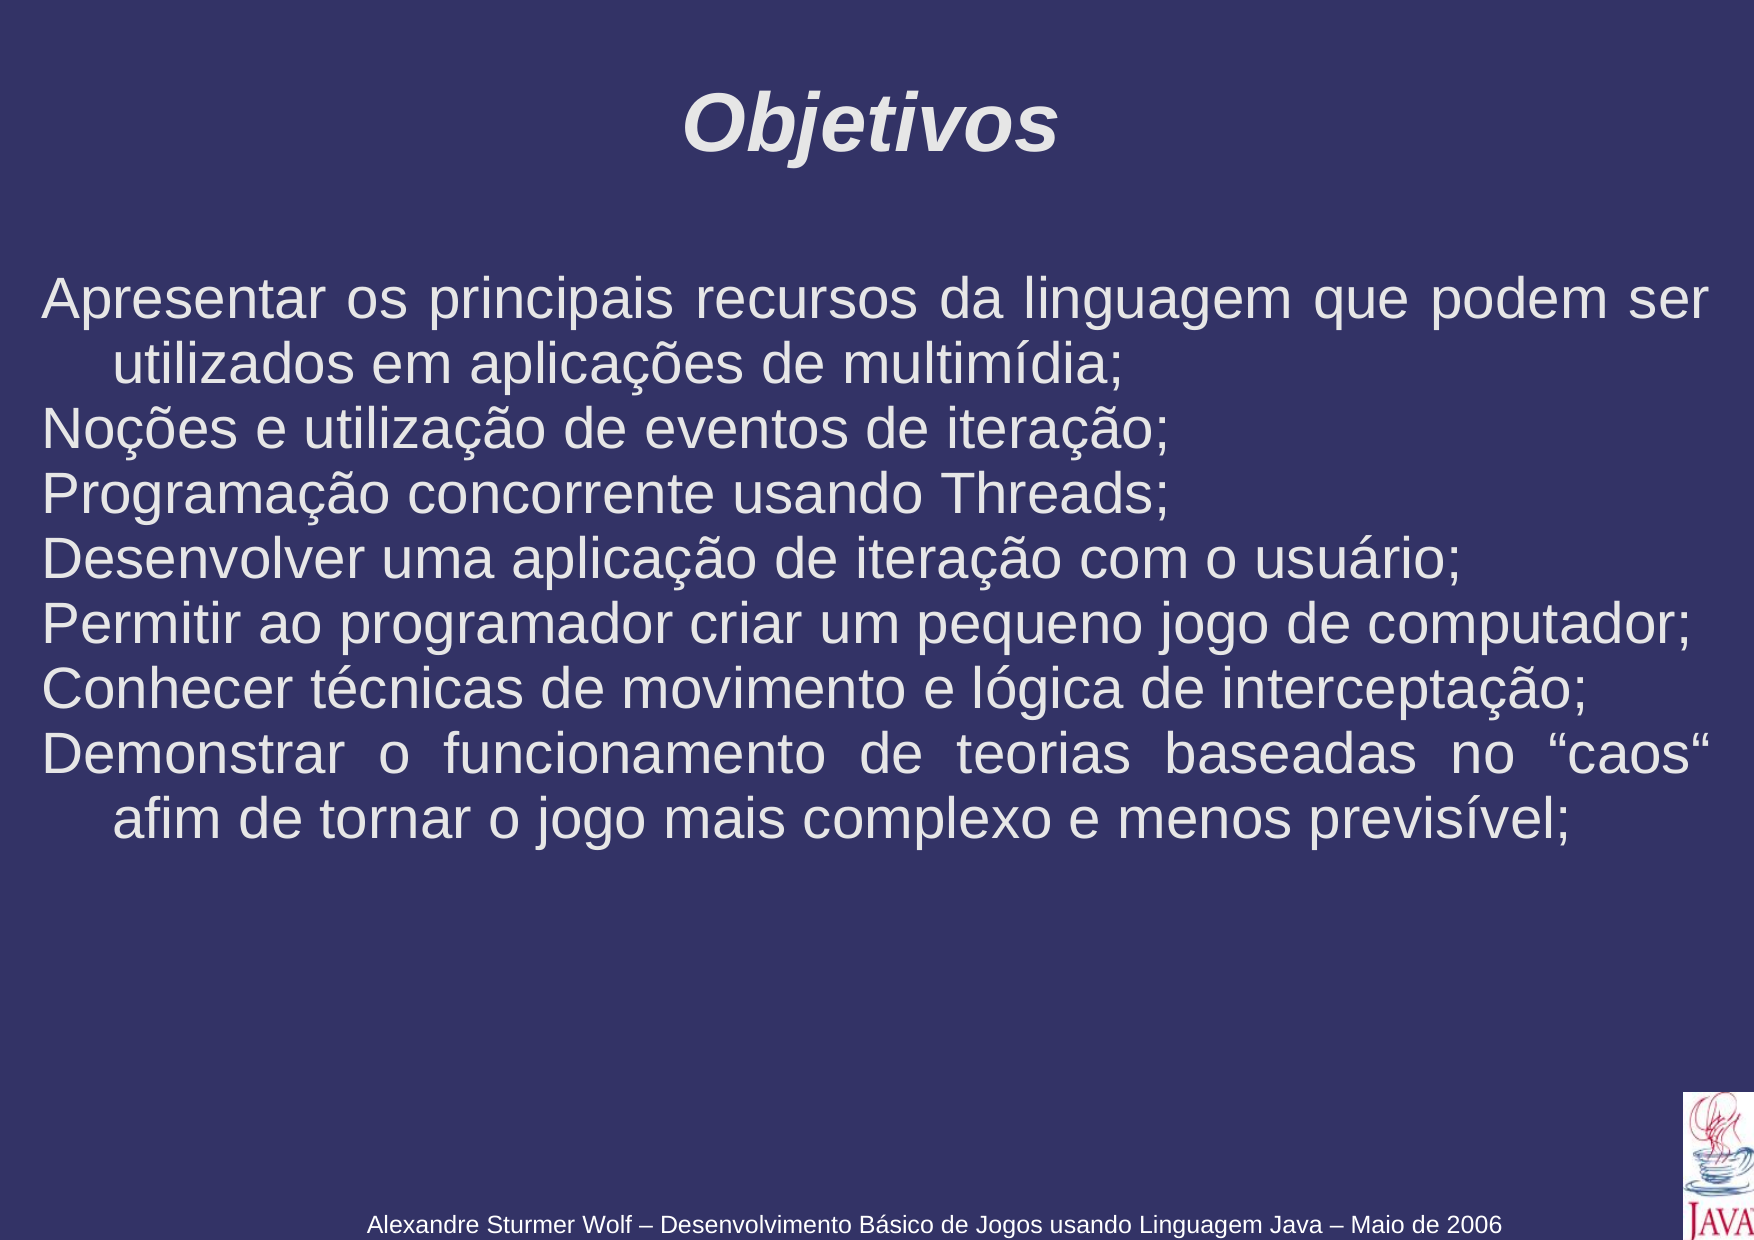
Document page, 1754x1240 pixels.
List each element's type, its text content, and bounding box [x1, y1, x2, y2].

title Objetivos [29, 19, 1713, 227]
picture [1683, 1092, 1754, 1240]
list Apresentar os principais recursos da linguagem que podem ser utilizados em aplicações de multimídia; Noções e utilização de eventos de iteração; Programação concorrente usando Threads; Desenvolver uma aplicação de iteração com o usuário; Permitir ao programador criar um pequeno jogo de computador; Conhecer técnicas de movimento e lógica de interceptação; Demonstrar o funcionamento de teorias baseadas no “caos“ afim de tornar o jogo mais complexo e menos previsível; [29, 265, 1713, 1182]
